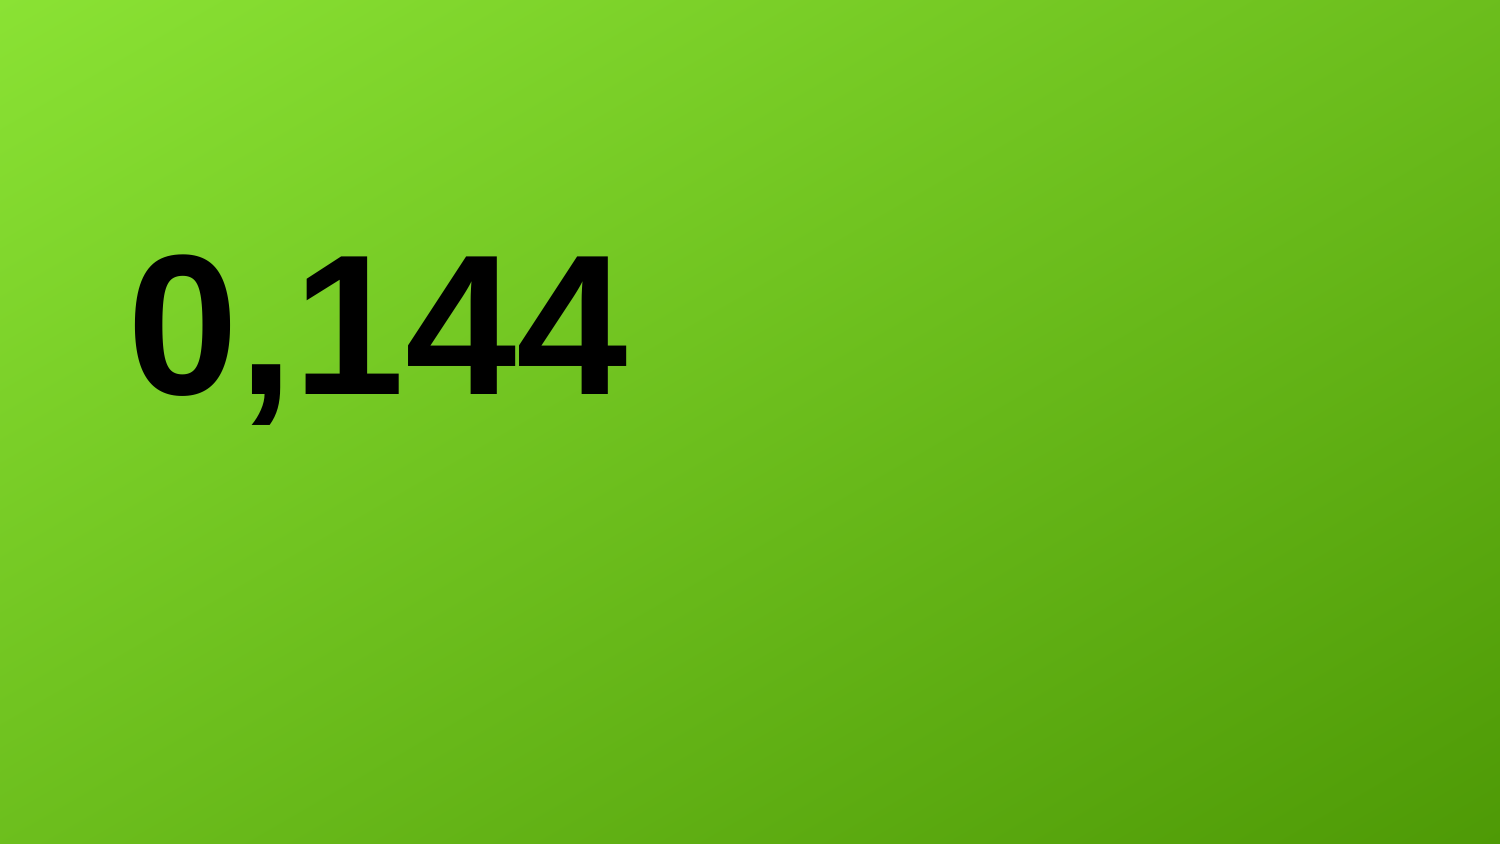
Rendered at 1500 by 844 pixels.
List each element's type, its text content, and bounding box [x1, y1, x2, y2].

text_box 0,144 [430, 283, 471, 346]
text_box 0,144 [162, 276, 202, 374]
text_box 0,144 [112, 259, 1388, 450]
text_box 0,144 [541, 283, 582, 346]
